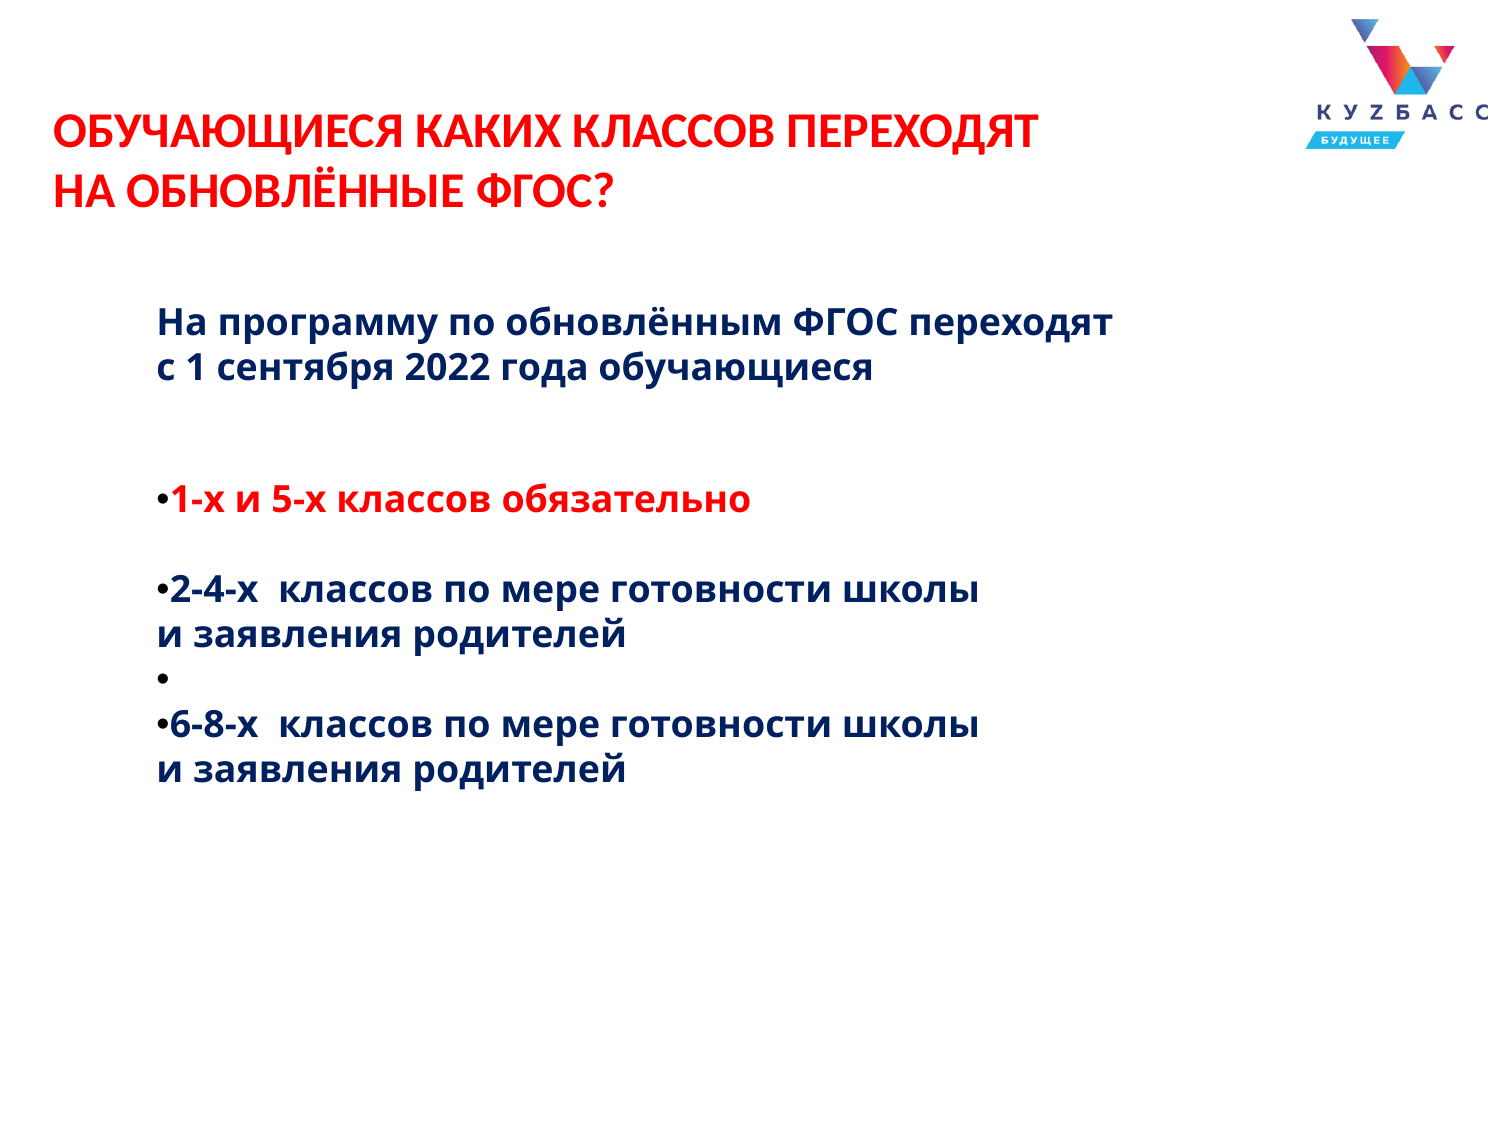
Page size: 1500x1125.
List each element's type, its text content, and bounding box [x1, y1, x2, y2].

text_box ОБУЧАЮЩИЕСЯ КАКИХ КЛАССОВ ПЕРЕХОДЯТ НА ОБНОВЛЁННЫЕ ФГОС? [38, 90, 1427, 227]
picture [1305, 19, 1488, 149]
text_box 1-х и 5-х классов обязательно 2-4-х классов по мере готовности школы и заявления родителей 6-8-х классов по мере готовности школы и заявления родителей [142, 468, 1412, 798]
text_box На программу по обновлённым ФГОС переходят с 1 сентября 2022 года обучающиеся [141, 291, 1376, 396]
